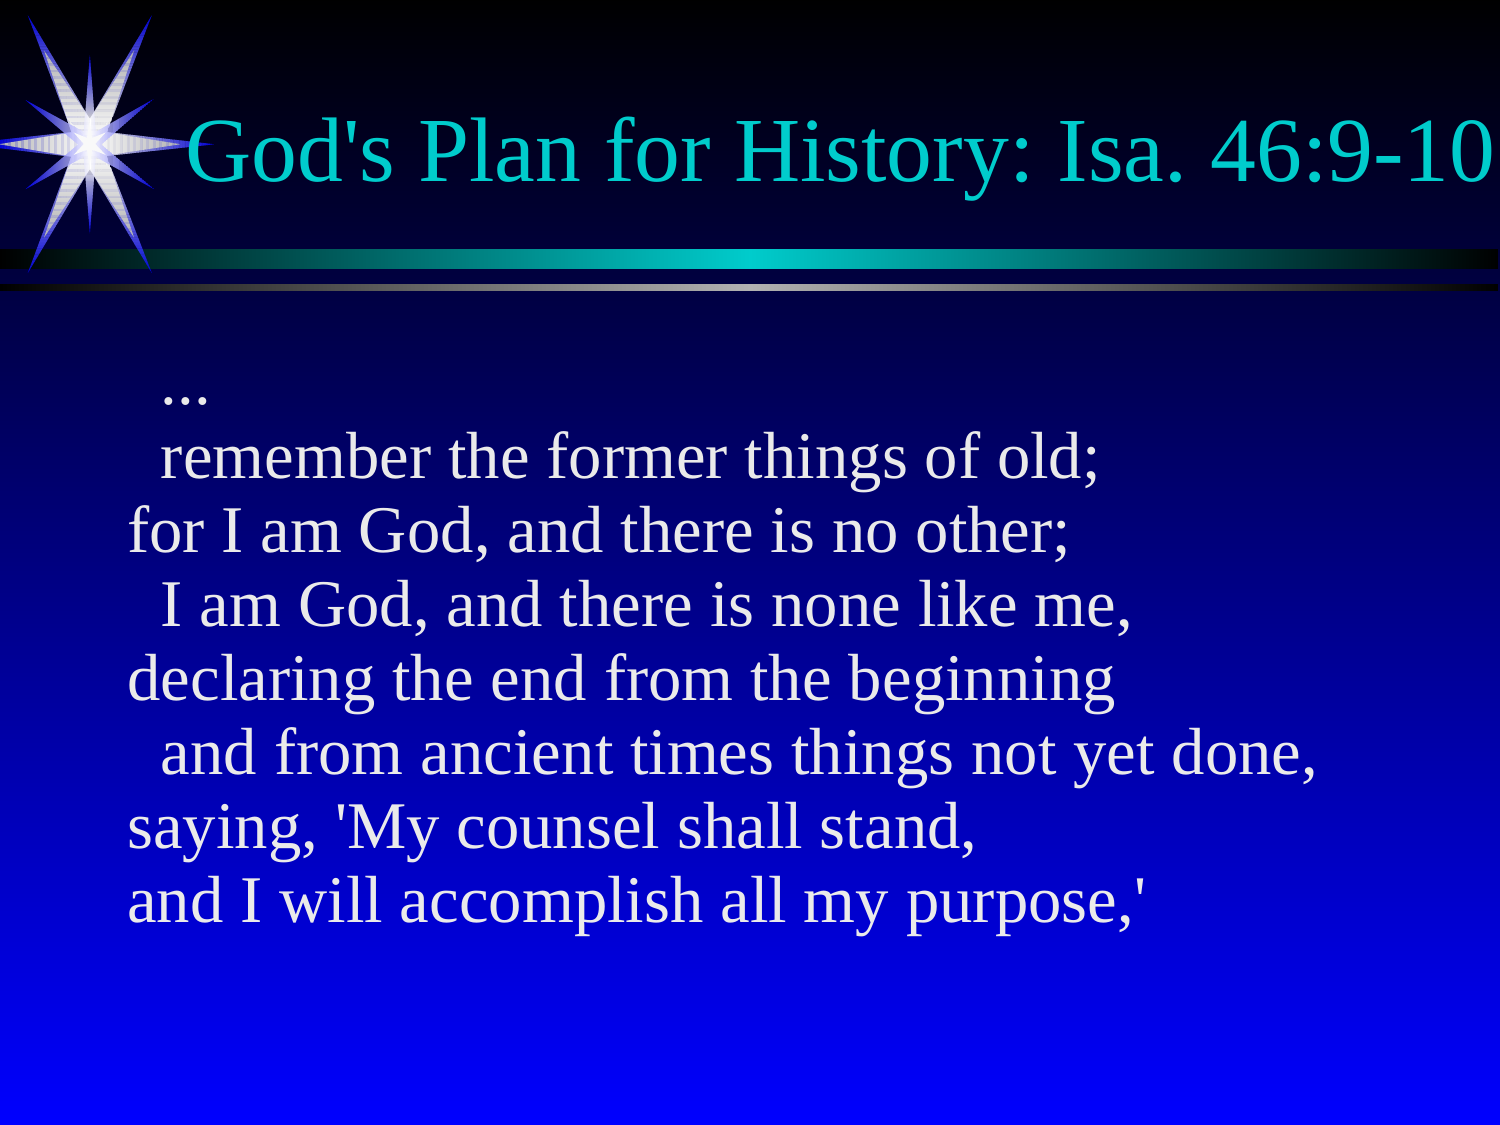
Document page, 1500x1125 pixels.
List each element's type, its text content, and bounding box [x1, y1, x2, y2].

text_box ... remember the former things of old; for I am God, and there is no other; I am God, and there is none like me, declaring the end from the beginning and from ancient times things not yet done, saying, 'My counsel shall stand, and I will accomplish all my purpose,' [112, 337, 1388, 945]
title God's Plan for History: Isa. 46:9-10 [185, 48, 1500, 252]
